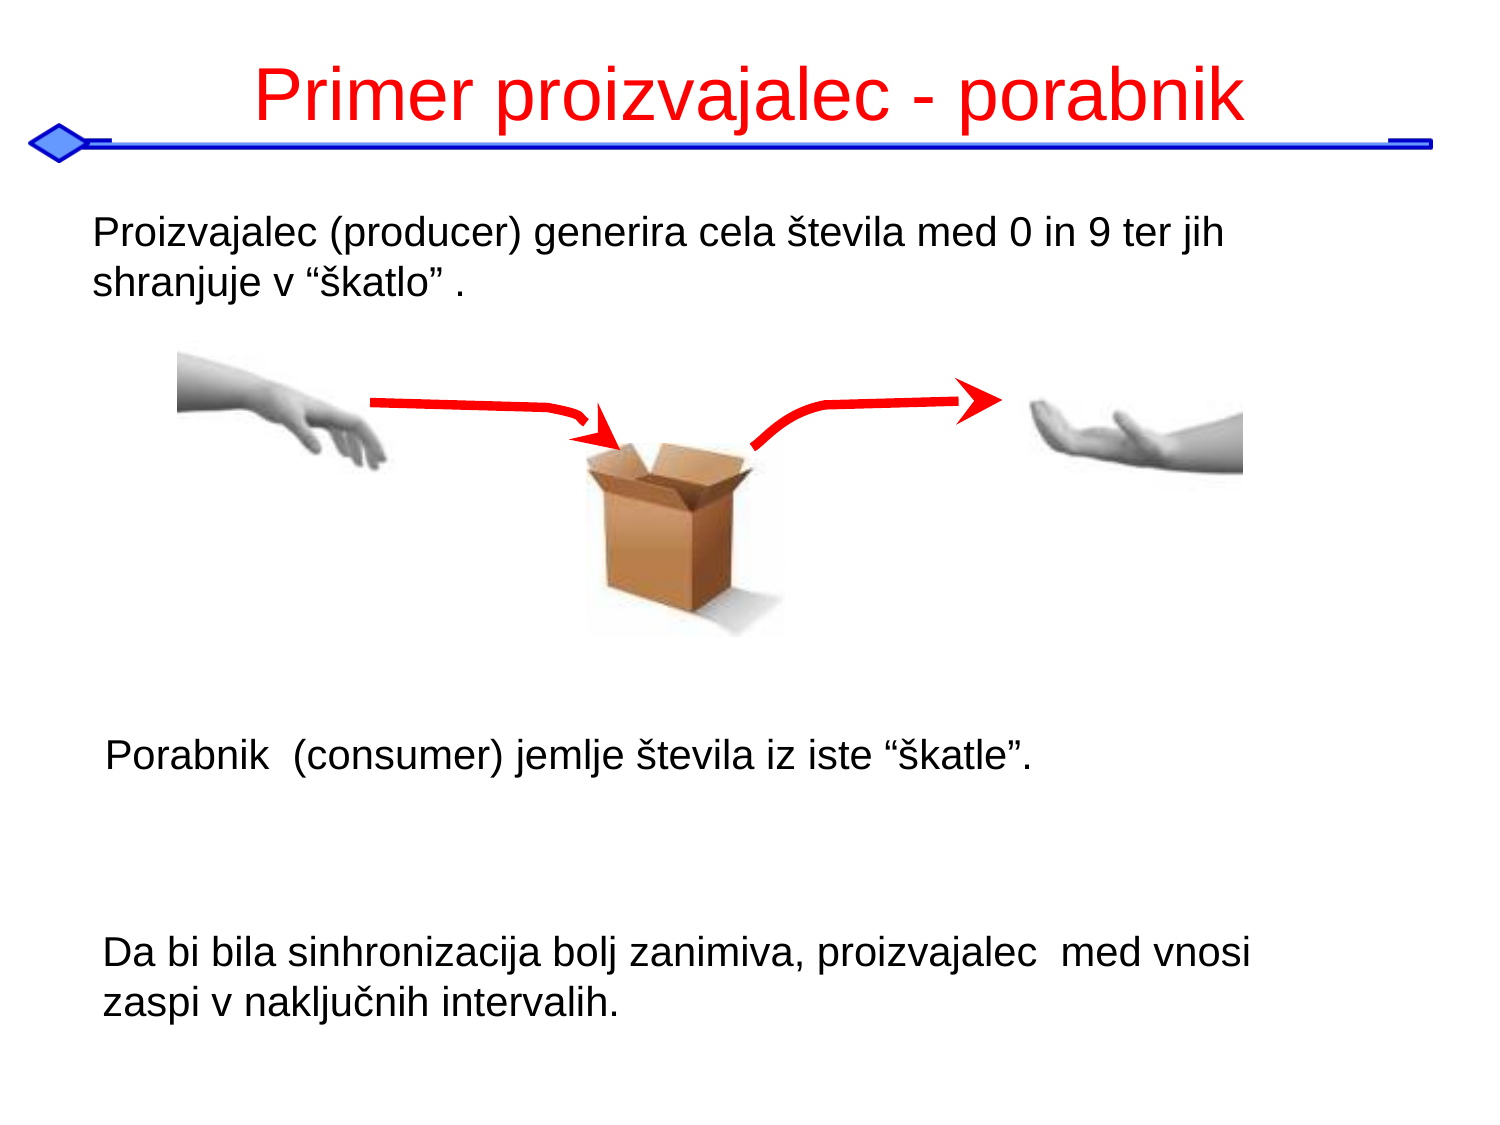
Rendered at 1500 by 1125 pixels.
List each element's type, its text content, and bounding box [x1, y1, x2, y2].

text_box Porabnik (consumer) jemlje števila iz iste “škatle”. [90, 720, 1403, 786]
text_box Da bi bila sinhronizacija bolj zanimiva, proizvajalec med vnosi zaspi v naključnih intervalih. [87, 917, 1316, 1083]
picture [1019, 395, 1243, 491]
picture [177, 339, 397, 483]
picture [586, 443, 785, 637]
text_box Proizvajalec (producer) generira cela števila med 0 in 9 ter jih shranjuje v “škatlo” . [77, 197, 1391, 313]
title Primer proizvajalec - porabnik [111, 37, 1389, 143]
picture [28, 123, 1433, 163]
